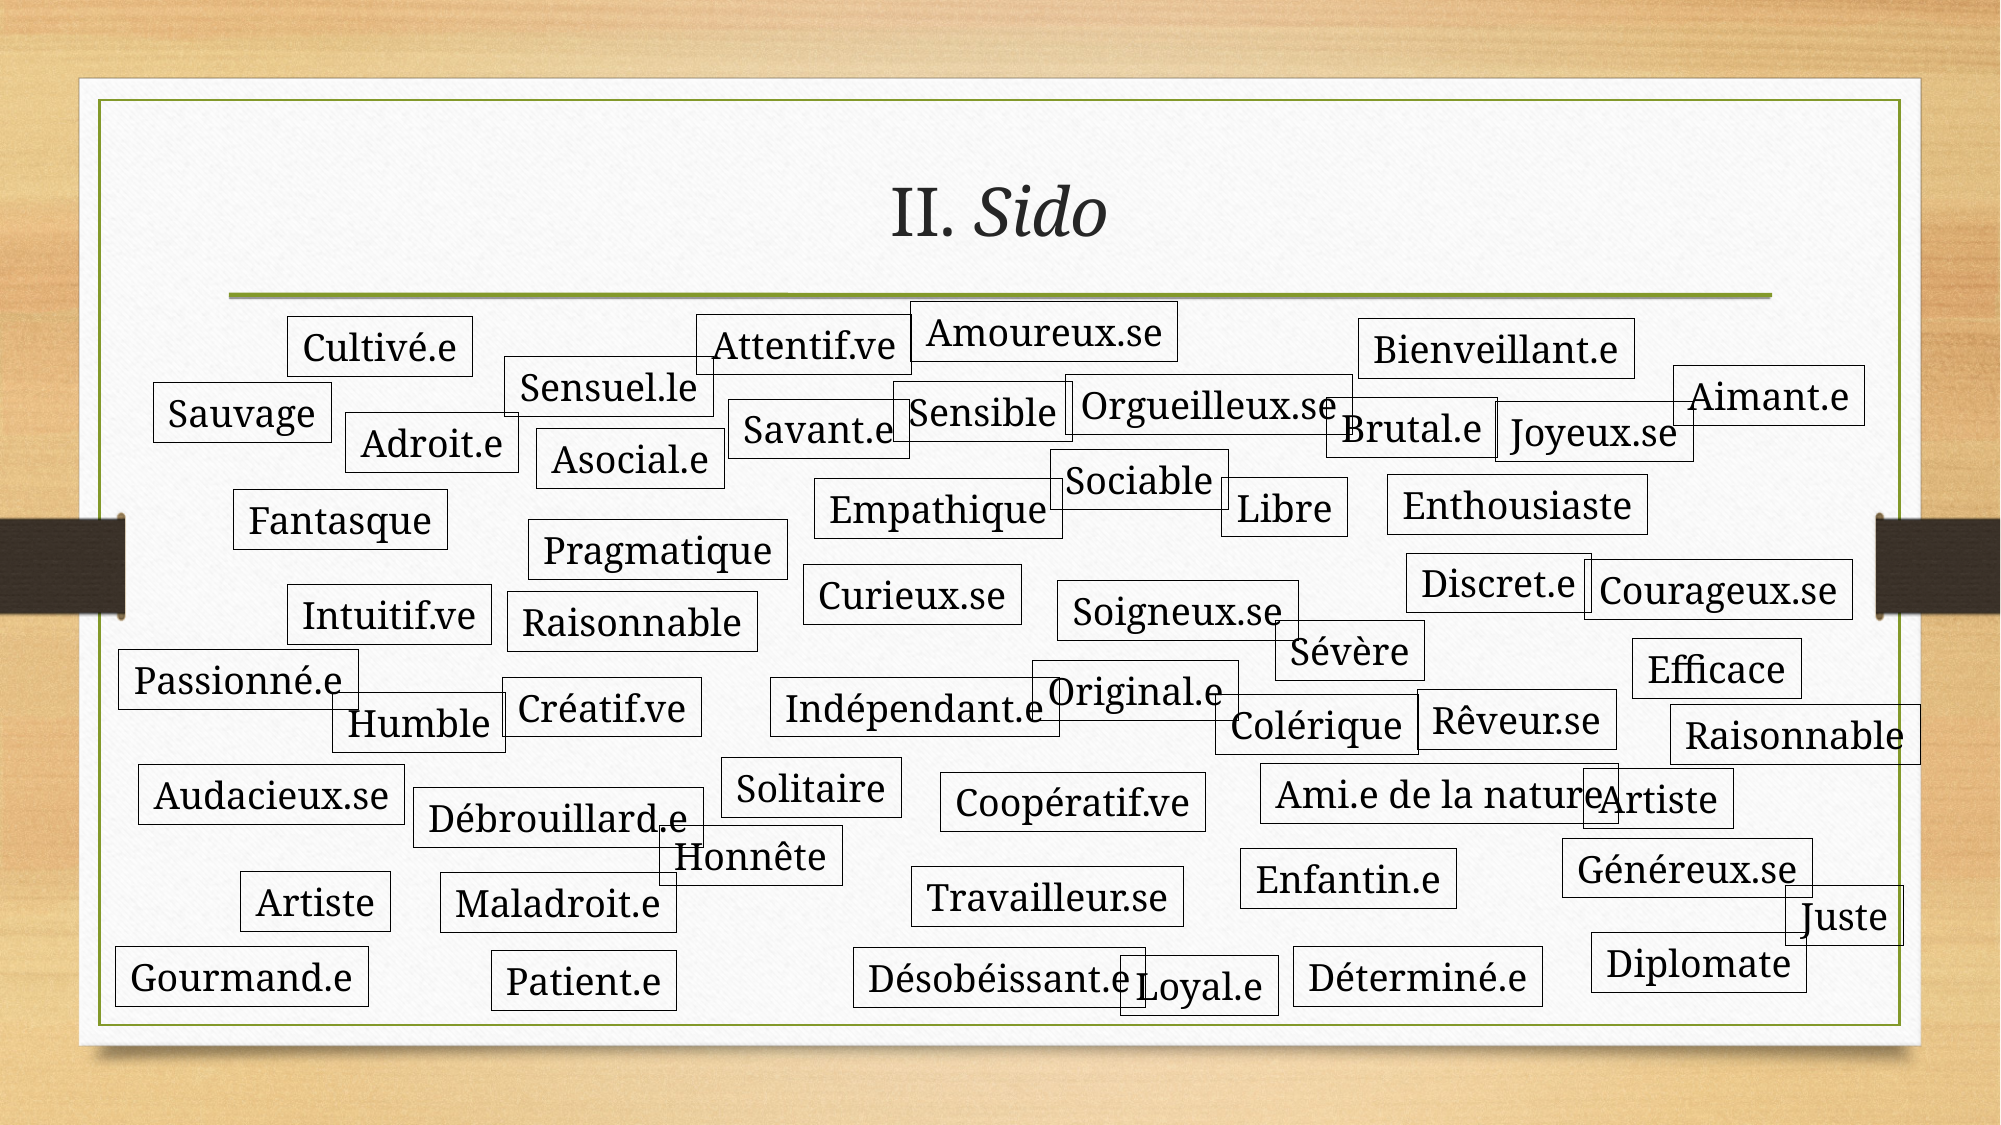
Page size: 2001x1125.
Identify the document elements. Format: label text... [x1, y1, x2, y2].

title II. Sido [212, 161, 1788, 258]
text_box Créatif.ve [502, 677, 701, 737]
text_box Original.e [1059, 680, 1069, 703]
text_box Passionné.e [119, 650, 358, 710]
text_box Maladroit.e [440, 872, 676, 932]
text_box Travailleur.se [912, 866, 1184, 926]
text_box Gourmand.e [115, 946, 368, 1006]
text_box Désobéissant.e [853, 947, 1146, 1007]
text_box Empathique [814, 479, 1063, 539]
text_box Adroit.e [346, 412, 518, 472]
text_box Attentif.ve [697, 315, 911, 375]
text_box Audacieux.se [139, 765, 404, 825]
text_box Patient.e [491, 951, 677, 1010]
text_box Courageux.se [1584, 560, 1853, 620]
text_box Brutal.e [1326, 398, 1497, 457]
text_box Cultivé.e [288, 317, 472, 377]
text_box Sociable [1050, 449, 1228, 509]
text_box Libre [1222, 477, 1348, 537]
text_box Loyal.e [1121, 955, 1278, 1015]
text_box Efficace [1633, 639, 1801, 698]
text_box Colérique [1216, 695, 1418, 754]
text_box Original.e [1033, 661, 1239, 720]
text_box Diplomate [1591, 932, 1807, 992]
text_box Intuitif.ve [287, 585, 492, 644]
text_box Discret.e [1406, 553, 1591, 613]
text_box Raisonnable [507, 592, 757, 651]
text_box Fantasque [234, 489, 447, 549]
text_box Ami.e de la nature [1261, 764, 1619, 824]
text_box Joyeux.se [1496, 402, 1693, 461]
text_box Sensible [894, 381, 1072, 441]
text_box Rêveur.se [1417, 690, 1616, 750]
text_box Amoureux.se [911, 302, 1178, 362]
text_box Soigneux.se [1058, 580, 1298, 640]
text_box Pragmatique [528, 520, 788, 579]
text_box Savant.e [728, 399, 909, 459]
text_box Indépendant.e [770, 677, 1059, 737]
text_box Sévère [1275, 620, 1425, 680]
text_box Enthousiaste [1388, 475, 1648, 535]
text_box Bienveillant.e [1358, 318, 1634, 378]
text_box Coopératif.ve [940, 772, 1205, 832]
text_box Déterminé.e [1293, 947, 1543, 1007]
text_box Honnête [659, 826, 842, 885]
text_box Débrouillard.e [413, 788, 703, 848]
text_box Artiste [241, 871, 390, 931]
text_box Juste [1786, 886, 1903, 946]
text_box Solitaire [722, 757, 901, 817]
text_box Artiste [1584, 769, 1733, 829]
text_box Humble [333, 692, 506, 752]
text_box Curieux.se [803, 565, 1021, 624]
text_box Sauvage [153, 383, 331, 443]
text_box Aimant.e [1673, 366, 1865, 426]
text_box Généreux.se [1562, 838, 1813, 898]
text_box Raisonnable [1670, 705, 1920, 765]
text_box Enfantin.e [1241, 849, 1456, 909]
text_box Asocial.e [537, 429, 724, 488]
text_box Orgueilleux.se [1066, 374, 1353, 434]
text_box Sensuel.le [505, 357, 713, 416]
